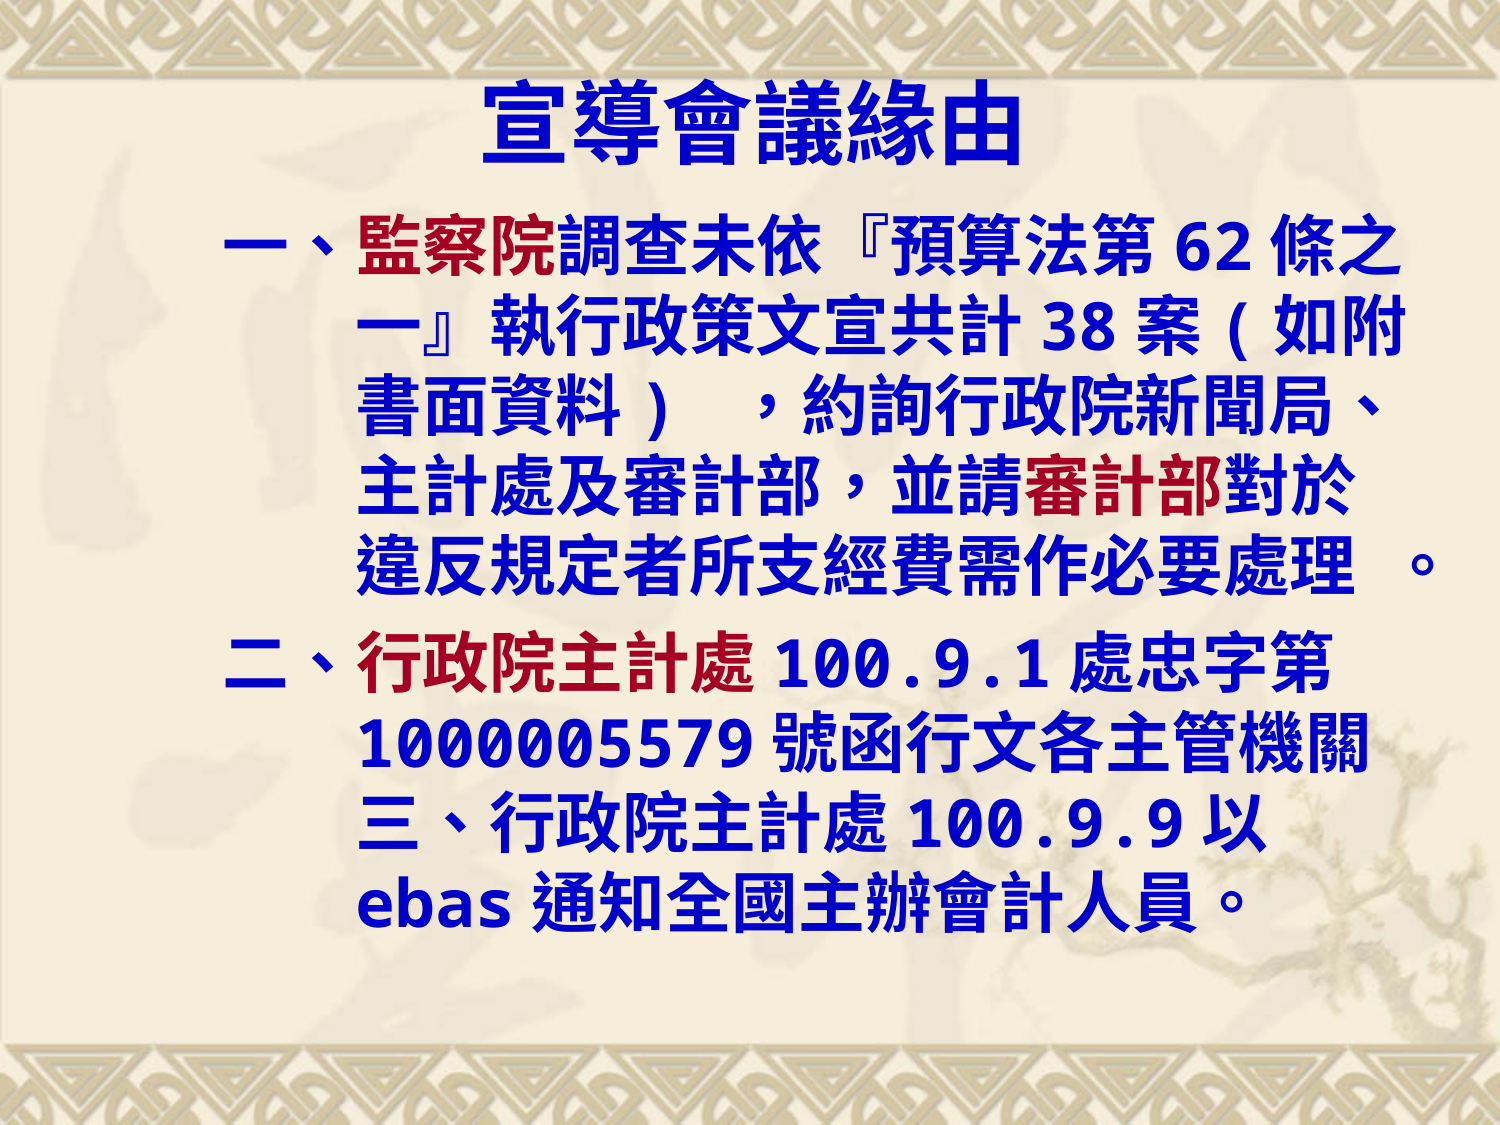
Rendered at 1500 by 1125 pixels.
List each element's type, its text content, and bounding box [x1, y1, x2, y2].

list 一、監察院調查未依『預算法第62條之一』執行政策文宣共計38案(如附書面資料) ，約詢行政院新聞局、主計處及審計部，並請審計部對於違反規定者所支經費需作必要處理 。 二、行政院主計處100.9.1處忠字第1000005579號函行文各主管機關三、行政院主計處100.9.9以ebas通知全國主辦會計人員。 [75, 196, 1426, 1005]
title 宣導會議緣由 [53, 54, 1455, 188]
